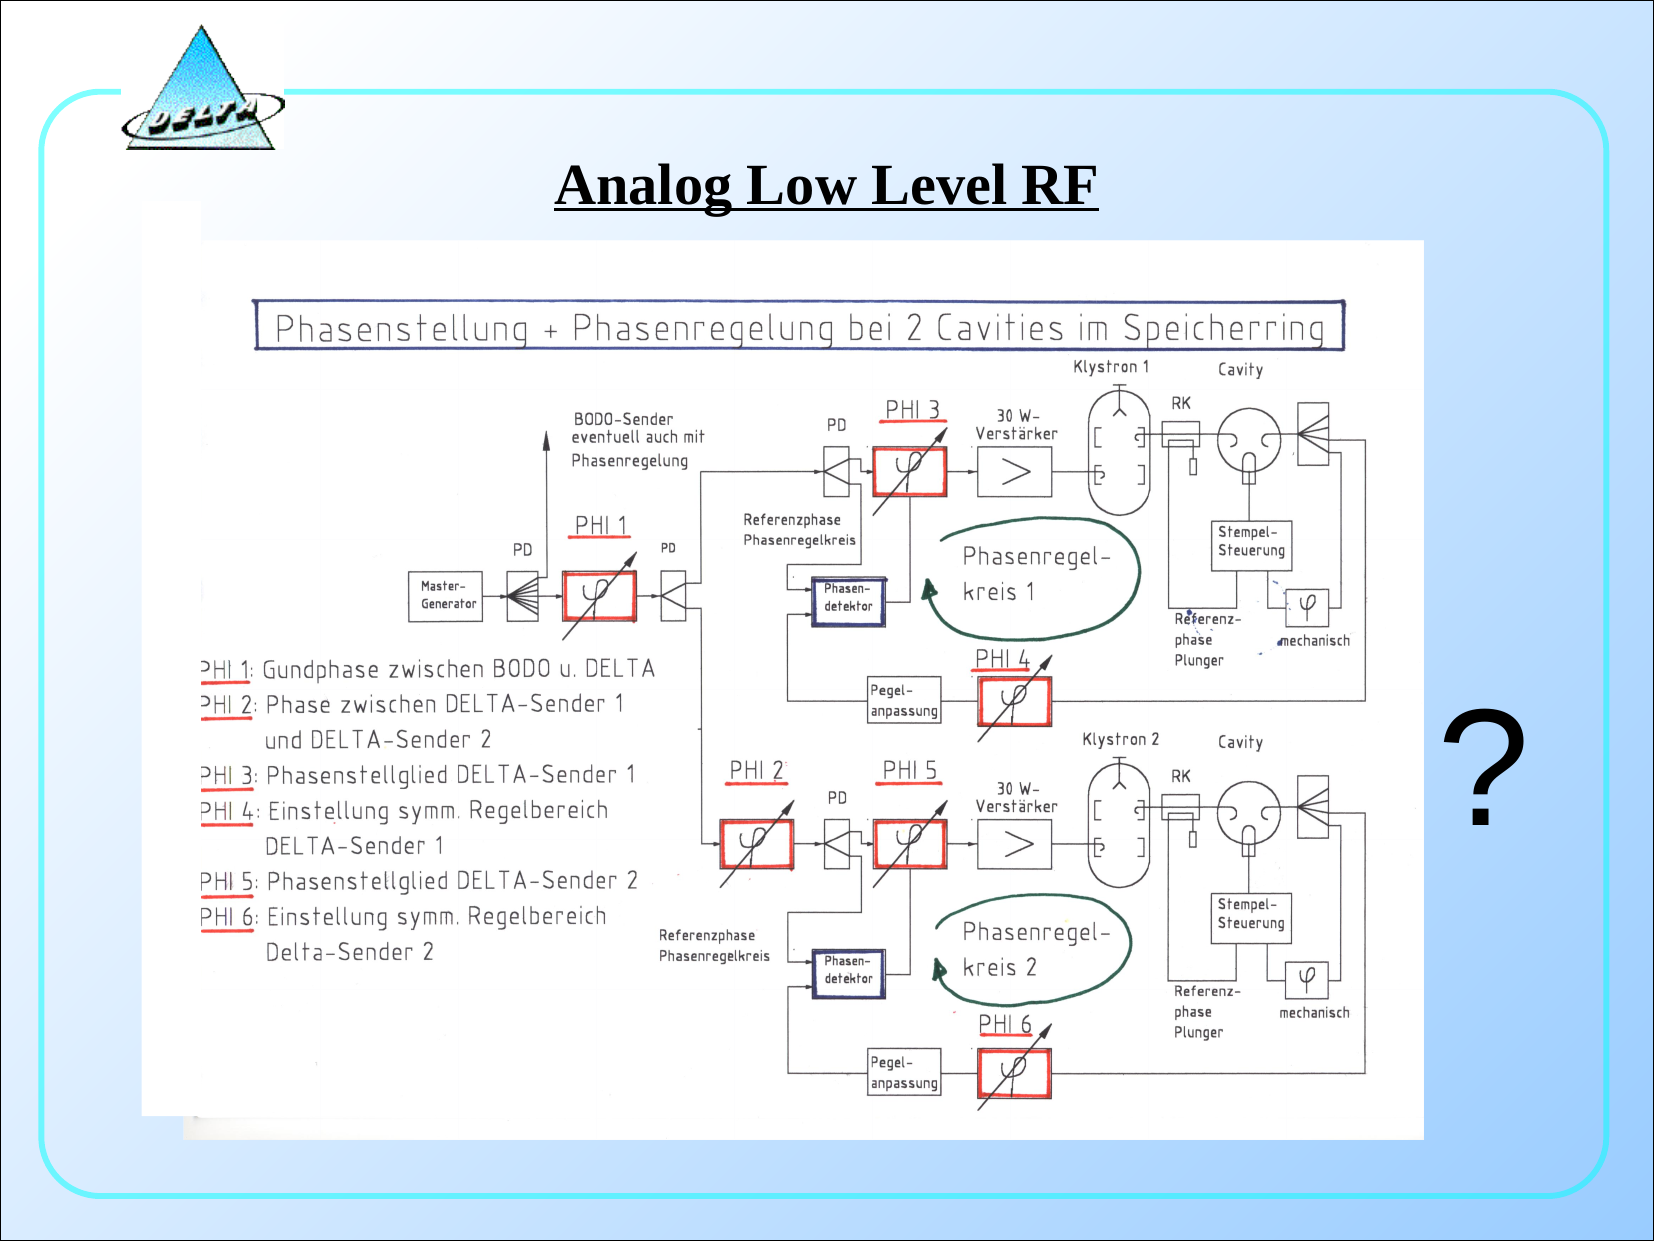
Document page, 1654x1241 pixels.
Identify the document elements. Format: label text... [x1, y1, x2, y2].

picture [120, 23, 285, 150]
text_box Analog Low Level RF [539, 144, 1115, 225]
text_box [0, 0, 1654, 1241]
text_box ? [1423, 667, 1546, 869]
picture [183, 240, 1424, 1140]
